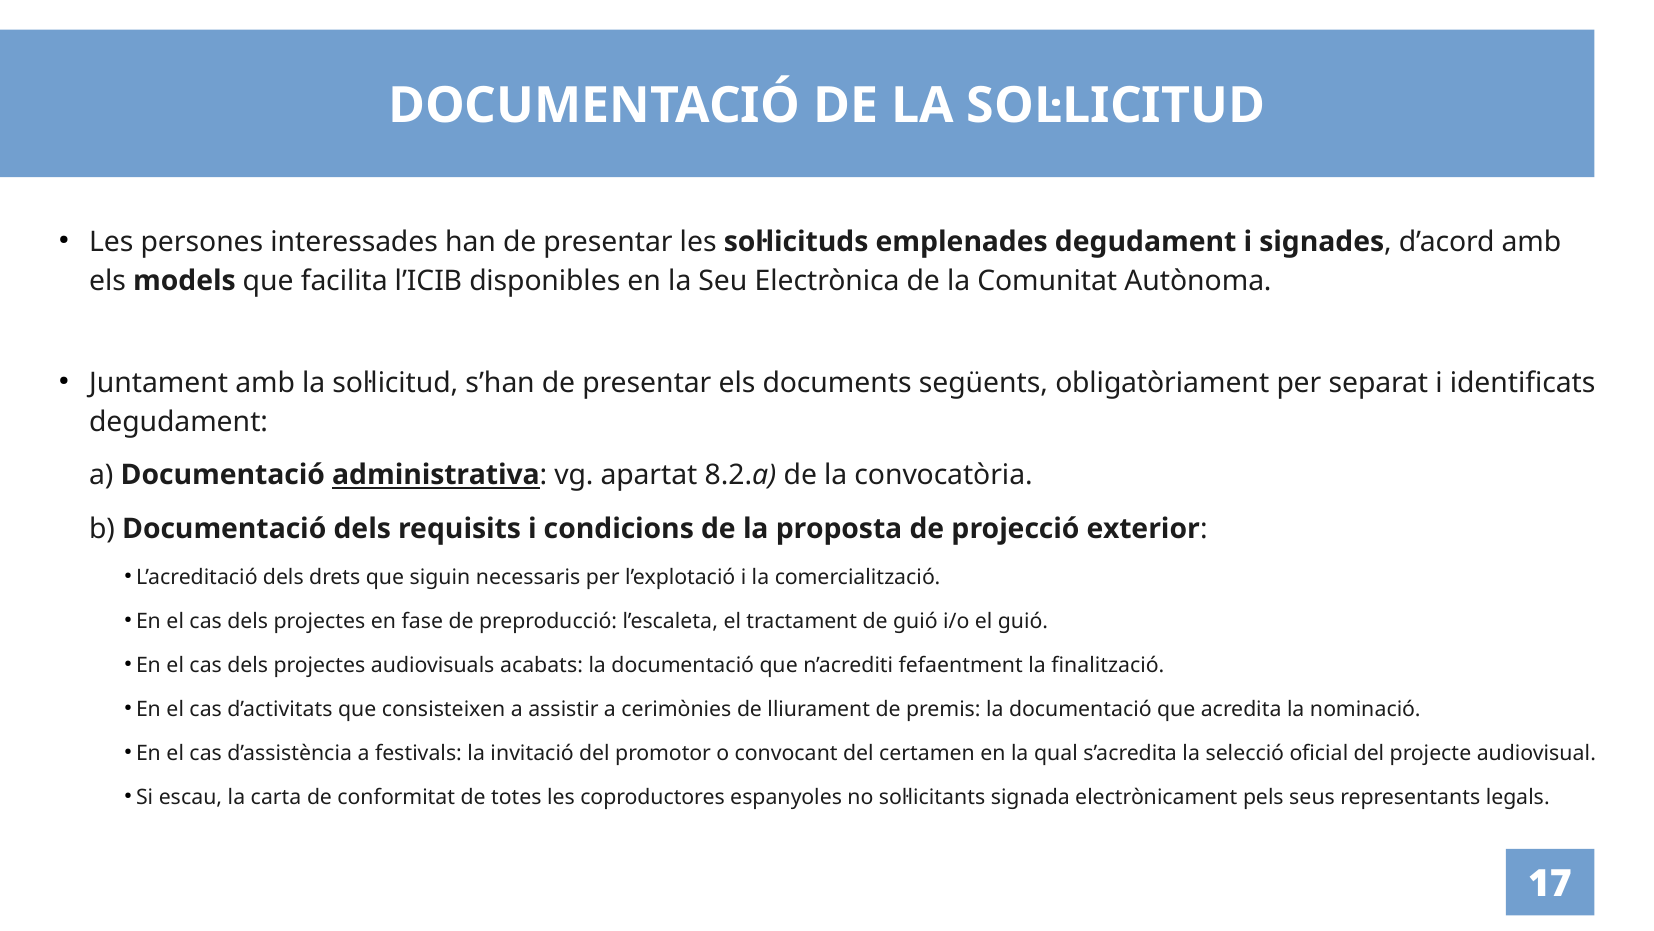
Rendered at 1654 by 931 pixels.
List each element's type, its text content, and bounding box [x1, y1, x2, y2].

title DOCUMENTACIÓ DE LA SOL·LICITUD [59, 44, 1595, 163]
list Les persones interessades han de presentar les sol·licituds emplenades degudament i signades, d’acord amb els models que facilita l’ICIB disponibles en la Seu Electrònica de la Comunitat Autònoma. Juntament amb la sol·licitud, s’han de presentar els documents següents, obligatòriament per separat i identificats degudament: a) Documentació administrativa: vg. apartat 8.2.a) de la convocatòria. b) Documentació dels requisits i condicions de la proposta de projecció exterior: L’acreditació dels drets que siguin necessaris per l’explotació i la comercialització. En el cas dels projectes en fase de preproducció: l’escaleta, el tractament de guió i/o el guió. En el cas dels projectes audiovisuals acabats: la documentació que n’acrediti fefaentment la finalització. En el cas d’activitats que consisteixen a assistir a cerimònies de lliurament de premis: la documentació que acredita la nominació. En el cas d’assistència a festivals: la invitació del promotor o convocant del certamen en la qual s’acredita la selecció oficial del projecte audiovisual. Si escau, la carta de conformitat de totes les coproductores espanyoles no sol·licitants signada electrònicament pels seus representants legals. [59, 221, 1606, 826]
